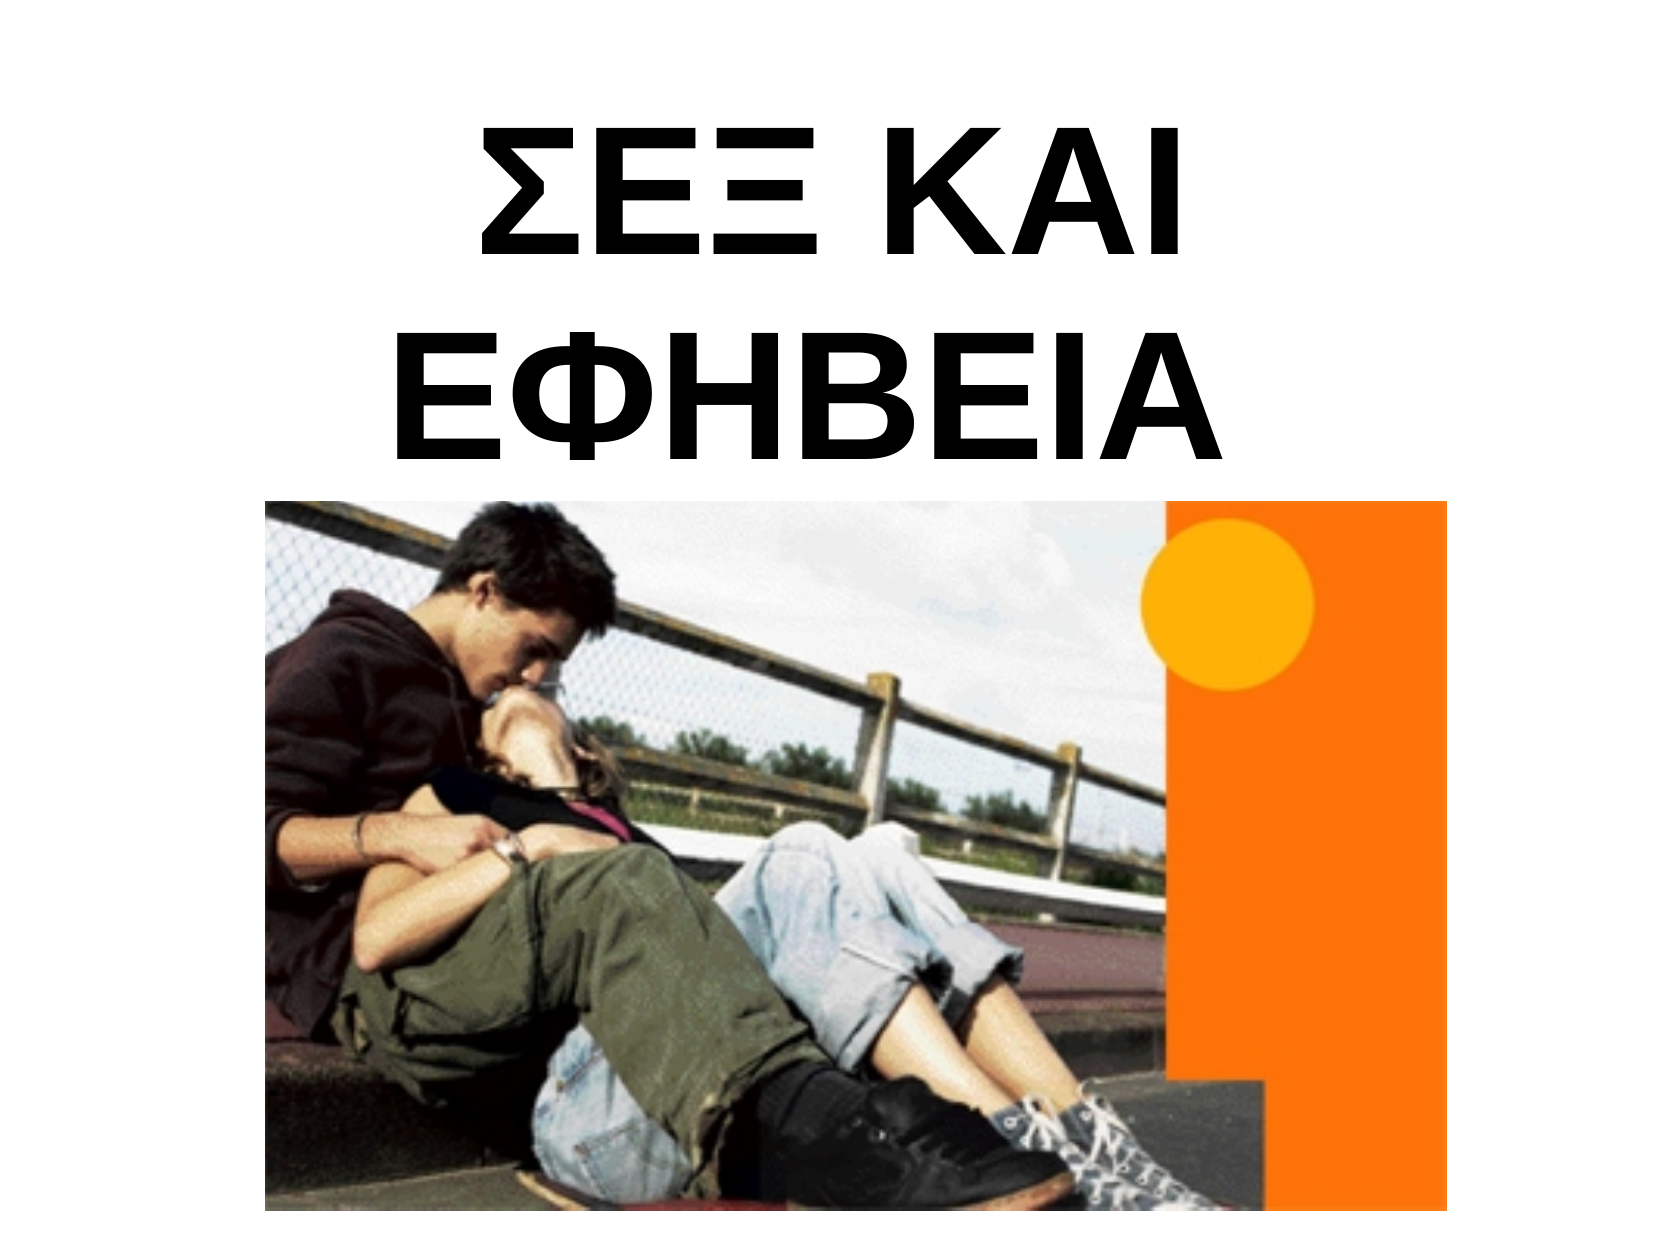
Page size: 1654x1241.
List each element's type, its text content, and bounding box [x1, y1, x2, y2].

picture [265, 501, 1447, 1211]
title ΣΕΞ ΚΑΙ ΕΦΗΒΕΙΑ [88, 88, 1577, 499]
